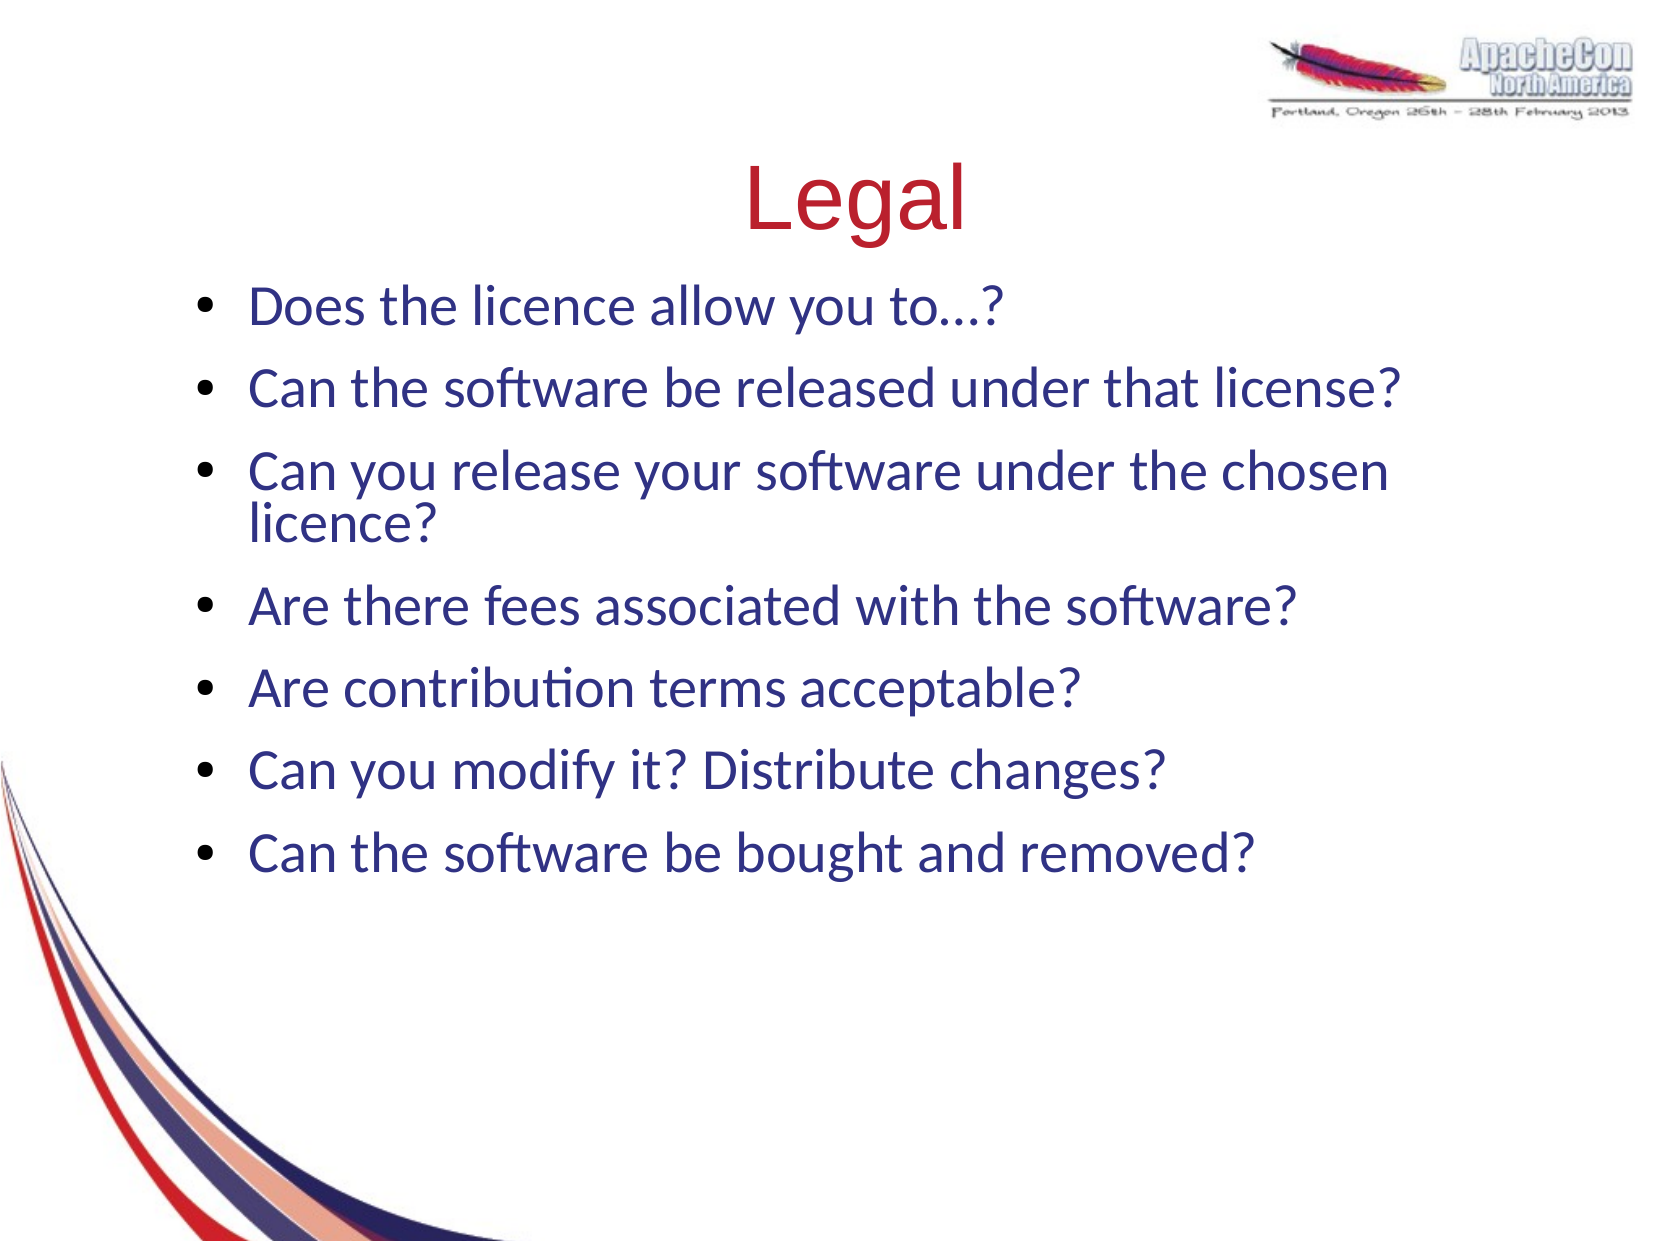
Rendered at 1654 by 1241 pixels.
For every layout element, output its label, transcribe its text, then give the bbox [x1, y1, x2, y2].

picture [0, 0, 1654, 1241]
list Does the licence allow you to…? Can the software be released under that license? Can you release your software under the chosen licence? Are there fees associated with the software? Are contribution terms acceptable? Can you modify it? Distribute changes? Can the software be bought and removed? [177, 283, 1536, 1080]
title Legal [177, 141, 1536, 254]
